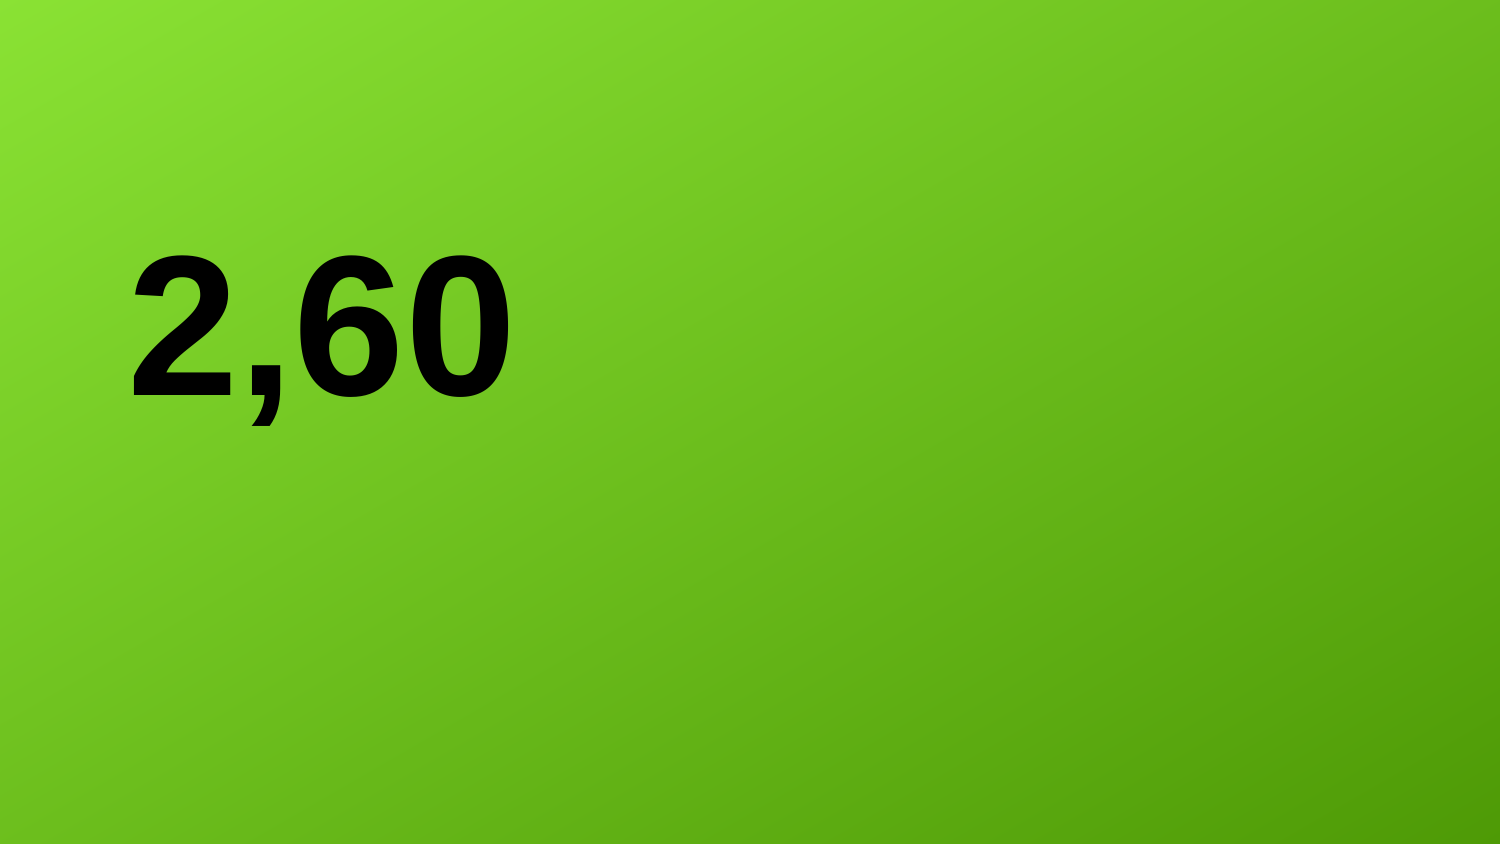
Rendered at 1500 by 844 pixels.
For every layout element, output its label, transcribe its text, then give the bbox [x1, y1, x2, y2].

text_box 2,60 [440, 277, 480, 375]
text_box 2,60 [329, 327, 369, 376]
text_box 2,60 [112, 259, 1388, 450]
